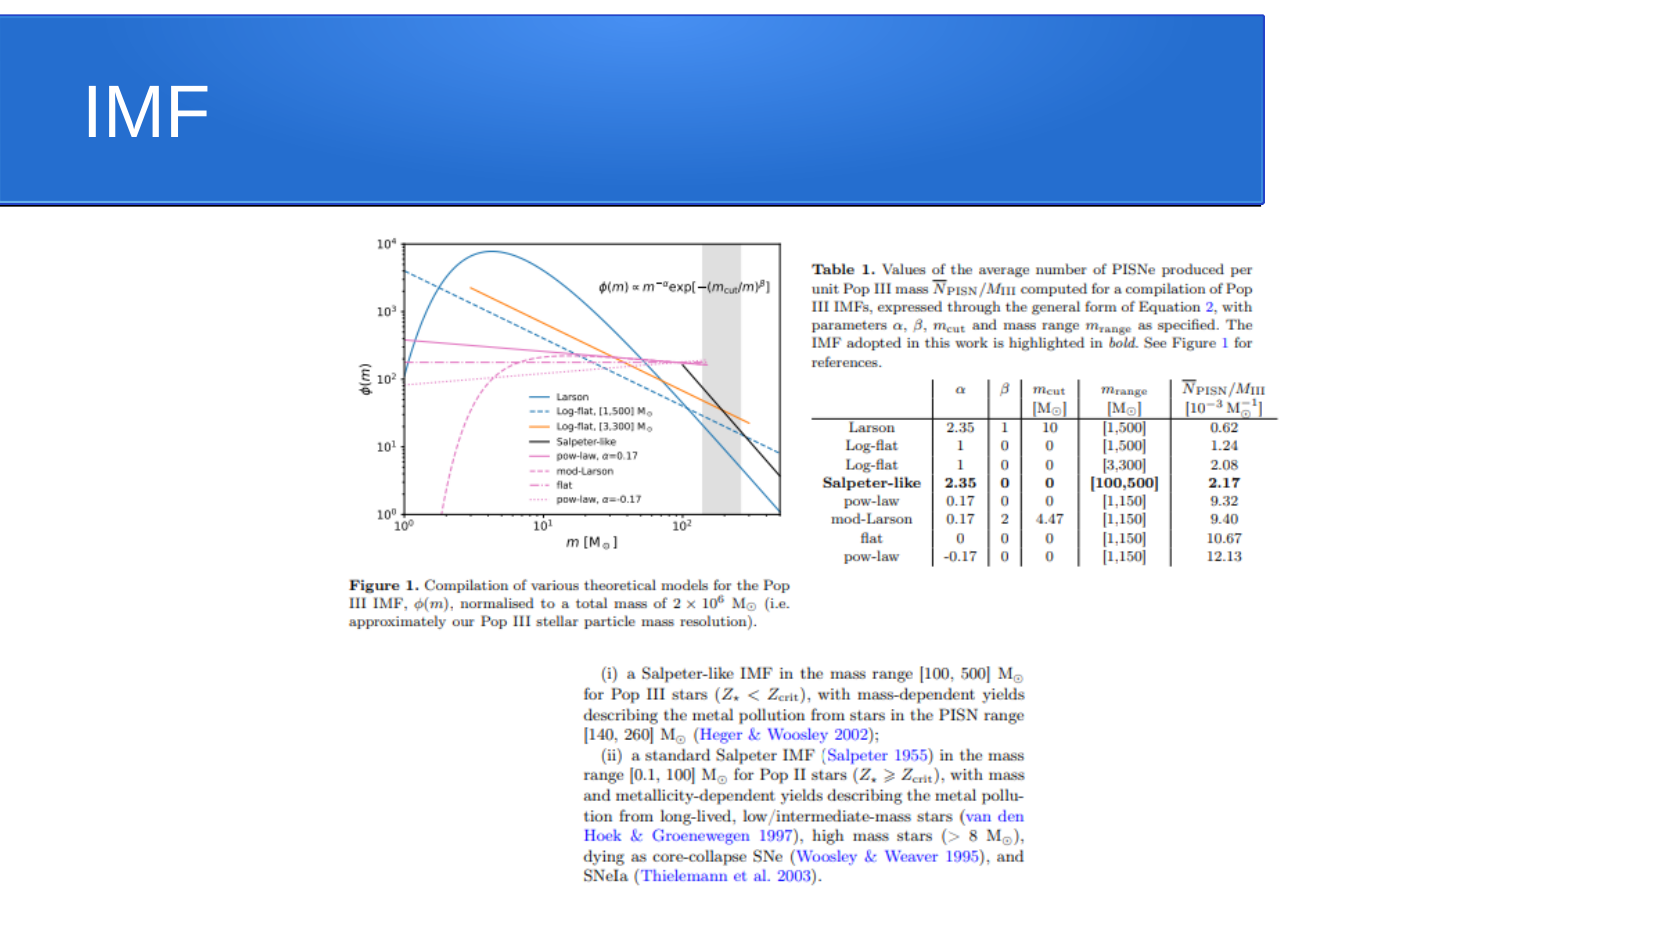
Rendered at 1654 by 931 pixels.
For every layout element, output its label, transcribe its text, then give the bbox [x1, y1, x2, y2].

picture [320, 219, 1291, 927]
title IMF [82, 35, 1235, 189]
